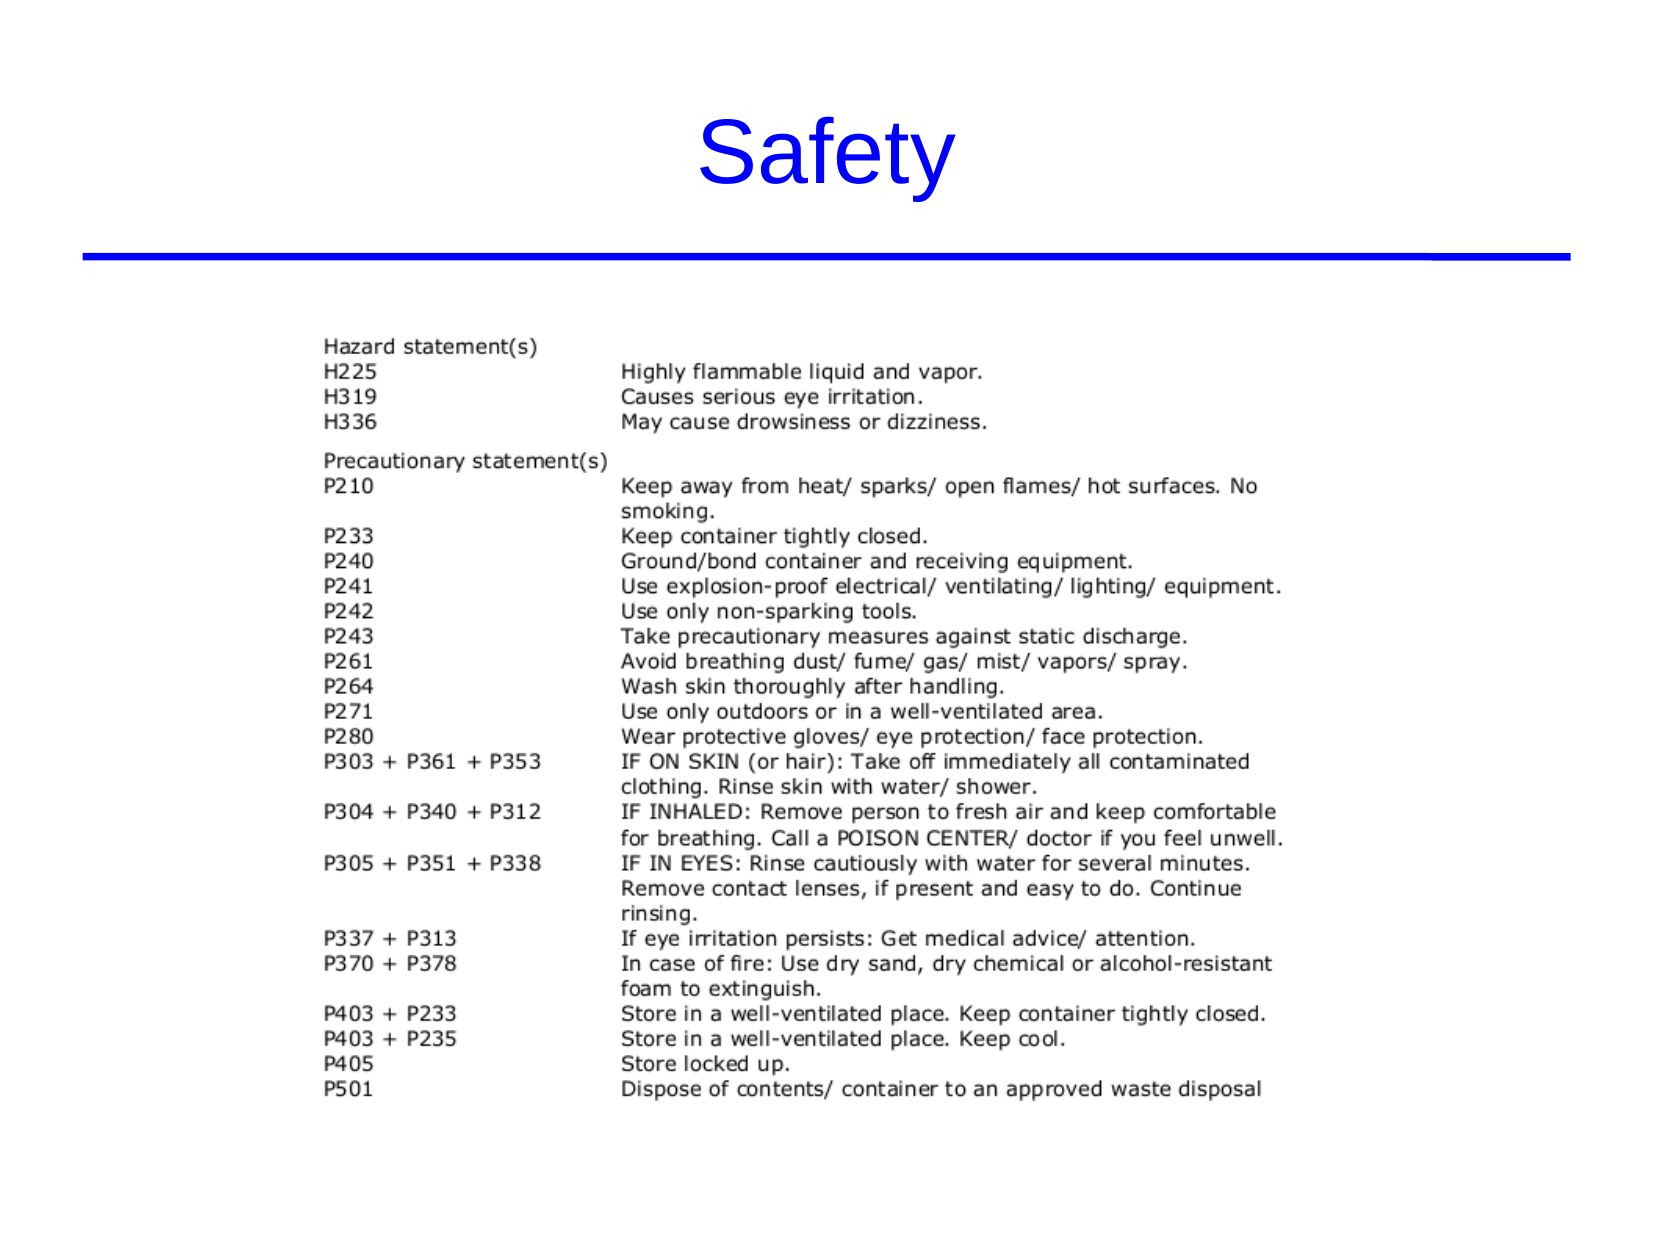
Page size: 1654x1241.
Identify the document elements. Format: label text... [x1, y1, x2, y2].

title Safety [82, 49, 1571, 256]
picture [319, 329, 1291, 1101]
